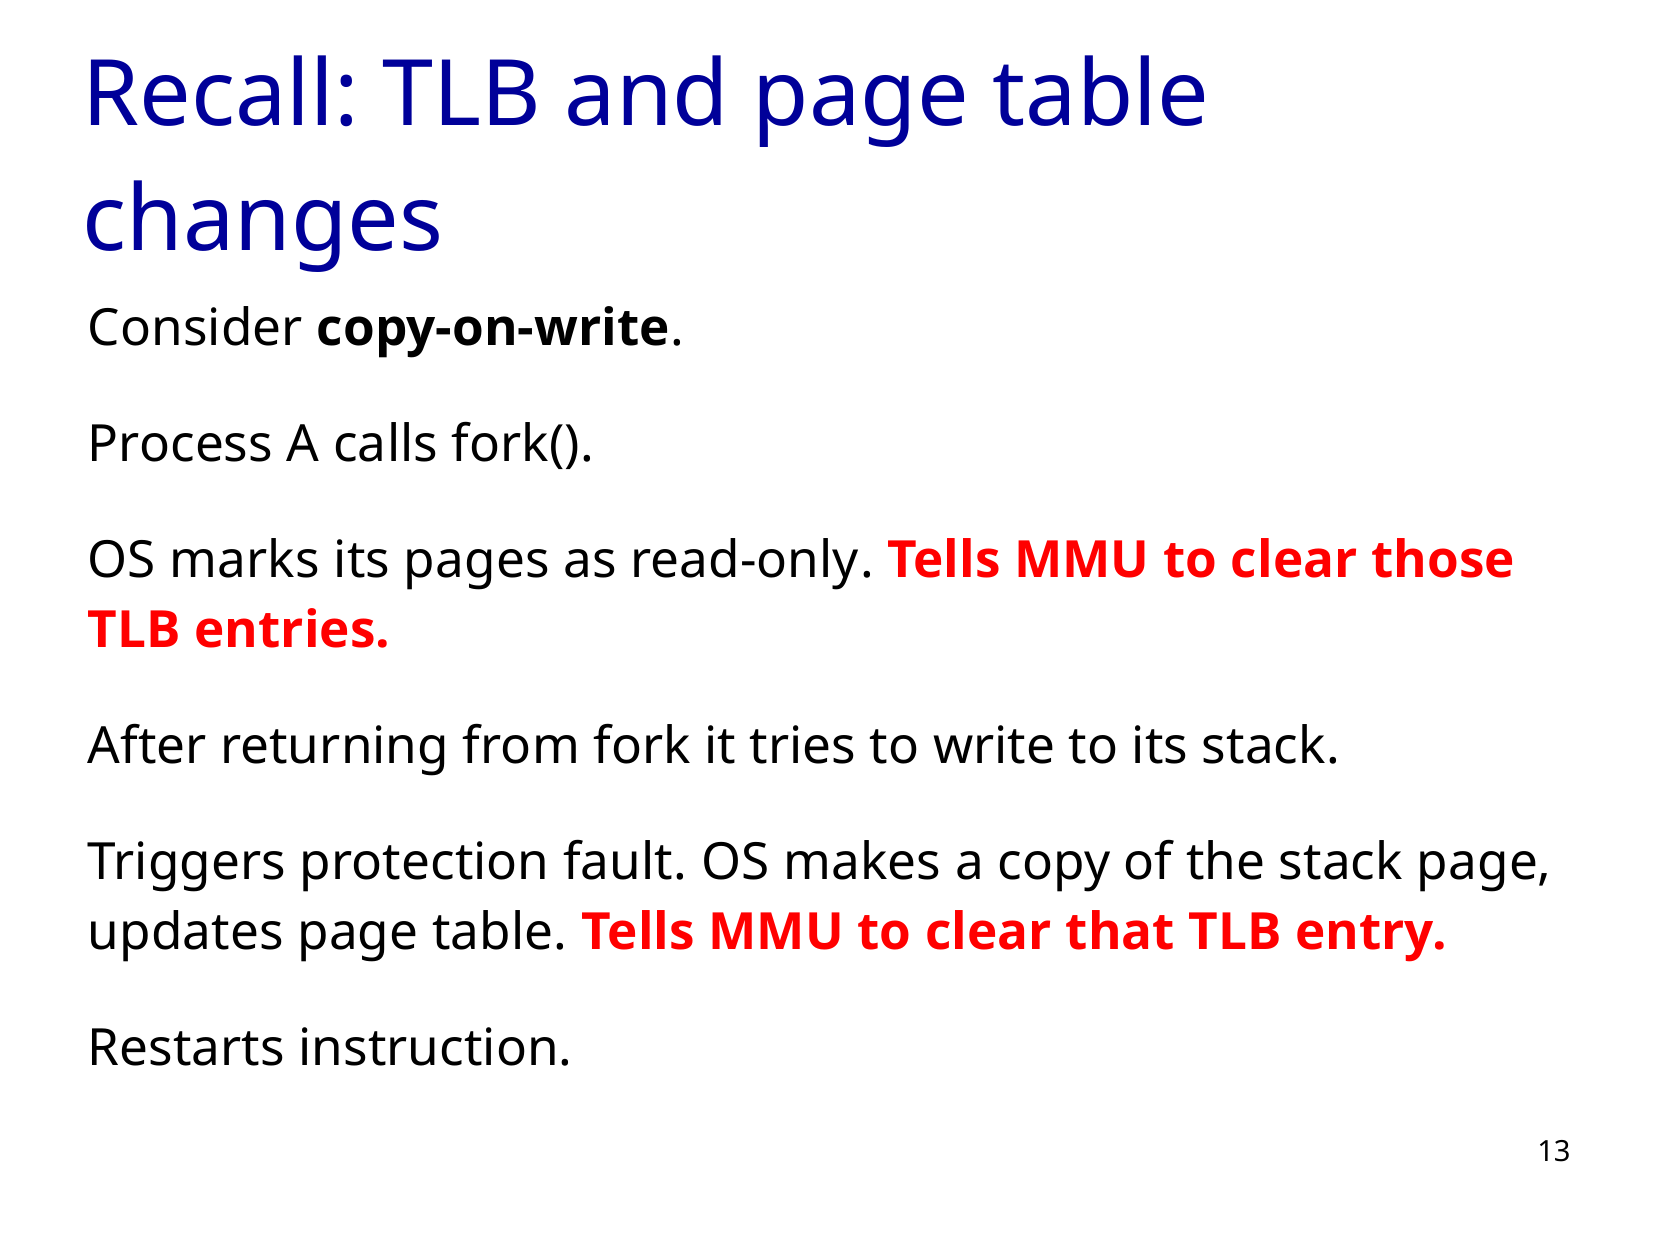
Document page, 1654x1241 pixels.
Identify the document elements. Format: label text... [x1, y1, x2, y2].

title Recall: TLB and page table changes [82, 49, 1571, 257]
list Consider copy-on-write. Process A calls fork(). OS marks its pages as read-only. Tells MMU to clear those TLB entries. After returning from fork it tries to write to its stack. Triggers protection fault. OS makes a copy of the stack page, updates page table. Tells MMU to clear that TLB entry. Restarts instruction. [60, 290, 1571, 1096]
